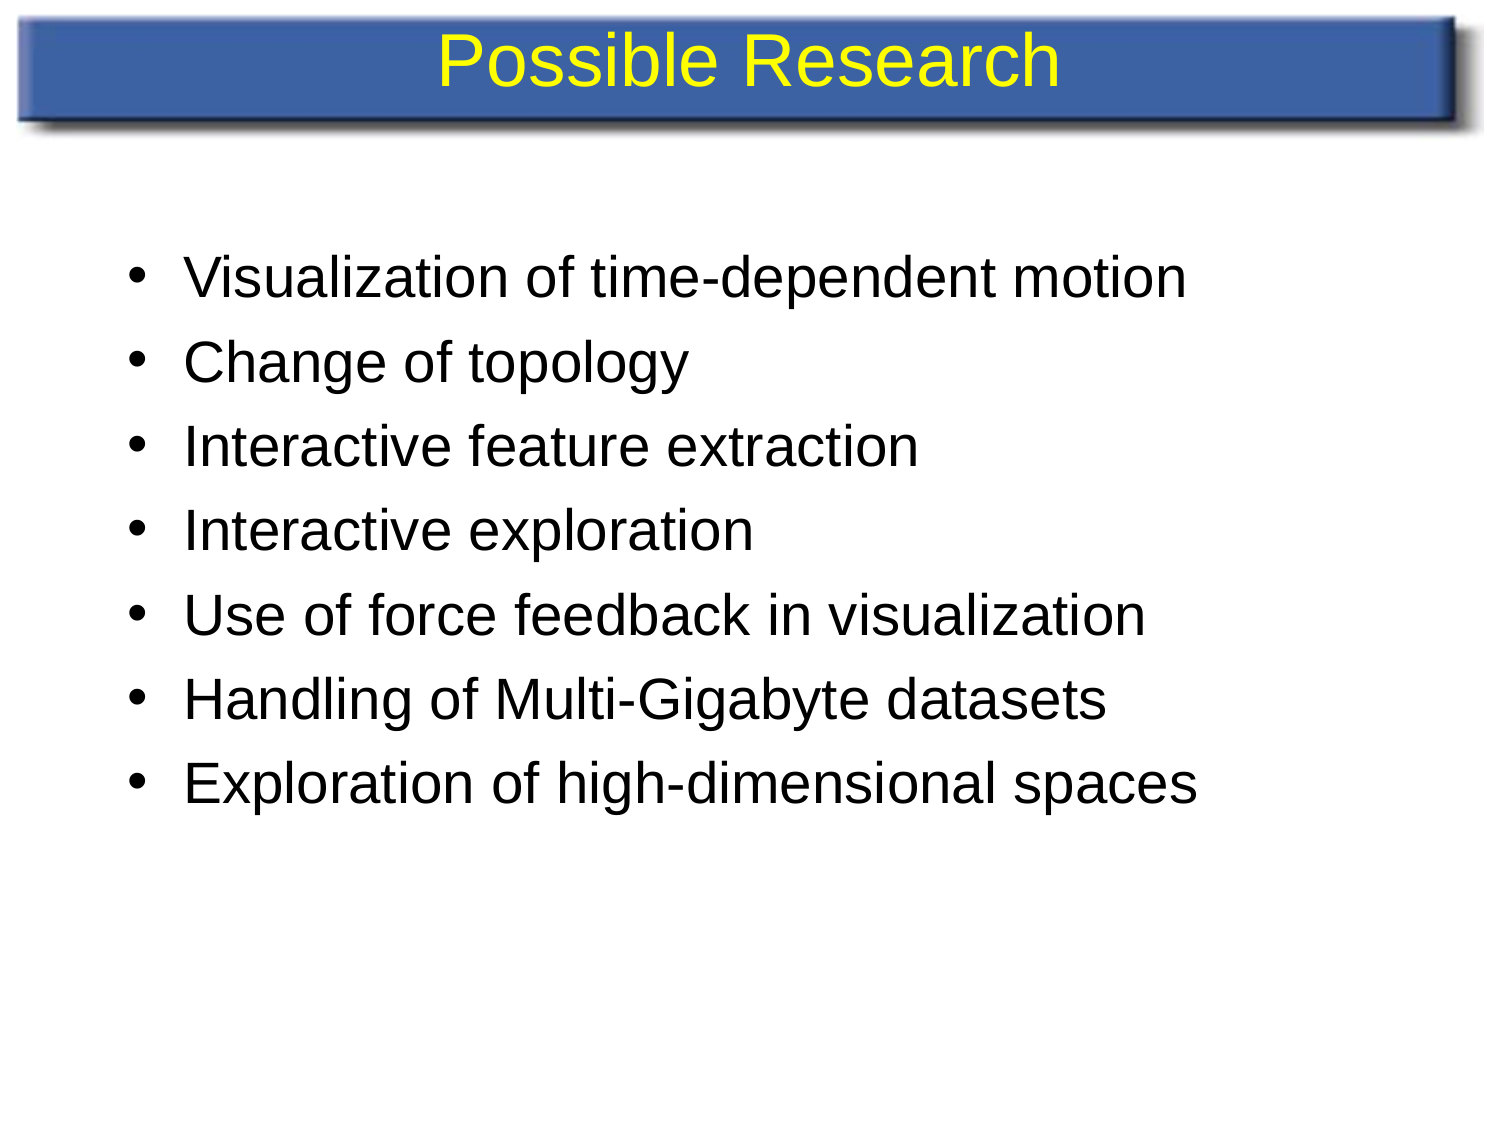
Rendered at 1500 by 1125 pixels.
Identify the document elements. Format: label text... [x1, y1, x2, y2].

title Possible Research [112, 0, 1388, 114]
picture [16, 13, 1484, 141]
list Visualization of time-dependent motion Change of topology Interactive feature extraction Interactive exploration Use of force feedback in visualization Handling of Multi-Gigabyte datasets Exploration of high-dimensional spaces [112, 231, 1388, 907]
